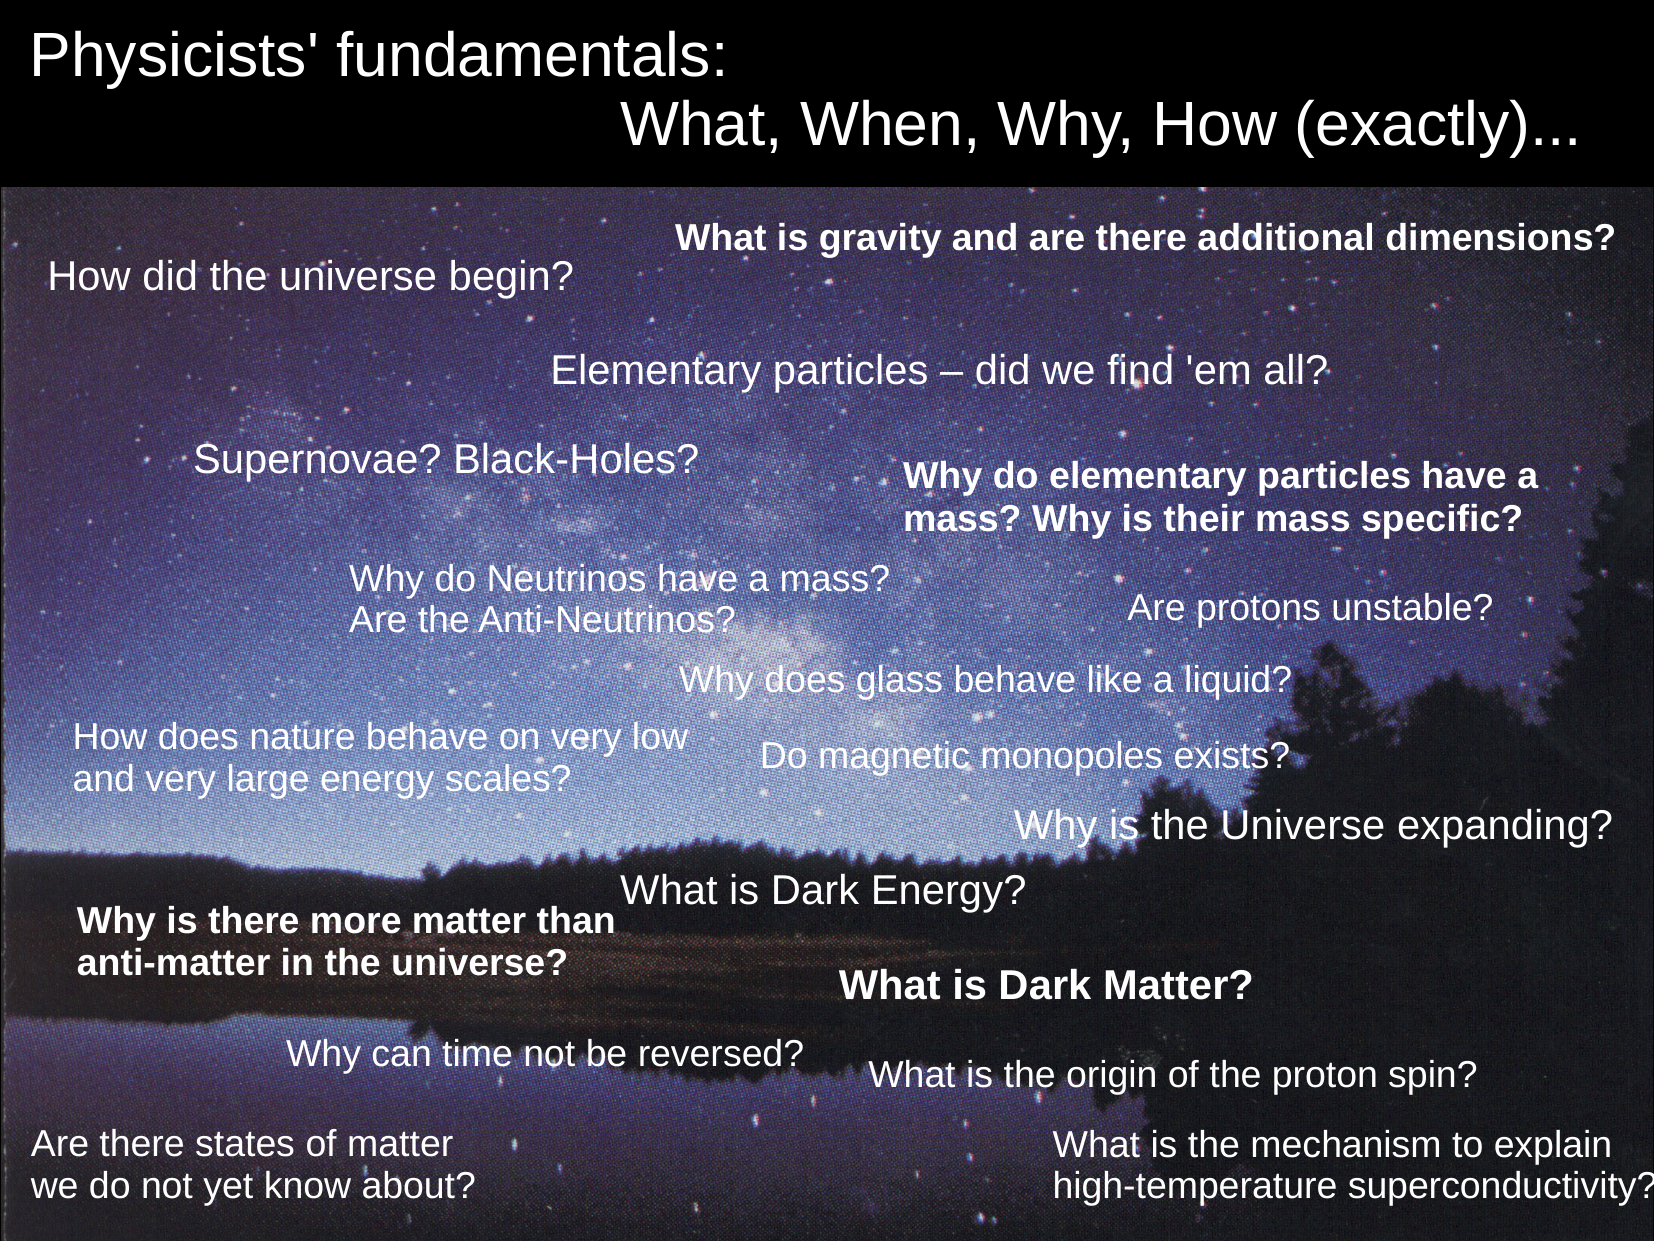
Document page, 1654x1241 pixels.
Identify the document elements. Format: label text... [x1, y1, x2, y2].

text_box Physicists' fundamentals: What, When, Why, How (exactly)... [14, 12, 1654, 167]
text_box Supernovae? Black-Holes? [193, 435, 735, 497]
text_box What is gravity and are there additional dimensions? [675, 216, 1654, 302]
text_box Do magnetic monopoles exists? [759, 734, 1309, 790]
picture [1, 187, 1654, 1241]
text_box Why does glass behave like a liquid? [678, 658, 1345, 754]
text_box Why do Neutrinos have a mass? Are the Anti-Neutrinos? [349, 556, 950, 652]
text_box Are there states of matter we do not yet know about? [30, 1122, 507, 1210]
text_box How does nature behave on very low and very large energy scales? [72, 715, 754, 806]
text_box What is Dark Energy? [620, 866, 1160, 928]
text_box Why can time not be reversed? [285, 1032, 826, 1102]
text_box What is the mechanism to explain high-temperature superconductivity? [1052, 1123, 1654, 1225]
text_box Why is there more matter than anti-matter in the universe? [76, 899, 644, 996]
text_box Elementary particles – did we find 'em all? [550, 347, 1337, 408]
text_box Are protons unstable? [1127, 586, 1527, 636]
text_box [0, 0, 1654, 1241]
text_box How did the universe begin? [47, 252, 587, 314]
text_box What is Dark Matter? [838, 961, 1379, 1023]
text_box Why is the Universe expanding? [1013, 802, 1640, 863]
text_box What is the origin of the proton spin? [868, 1053, 1495, 1107]
text_box Why do elementary particles have a mass? Why is their mass specific? [903, 454, 1644, 547]
